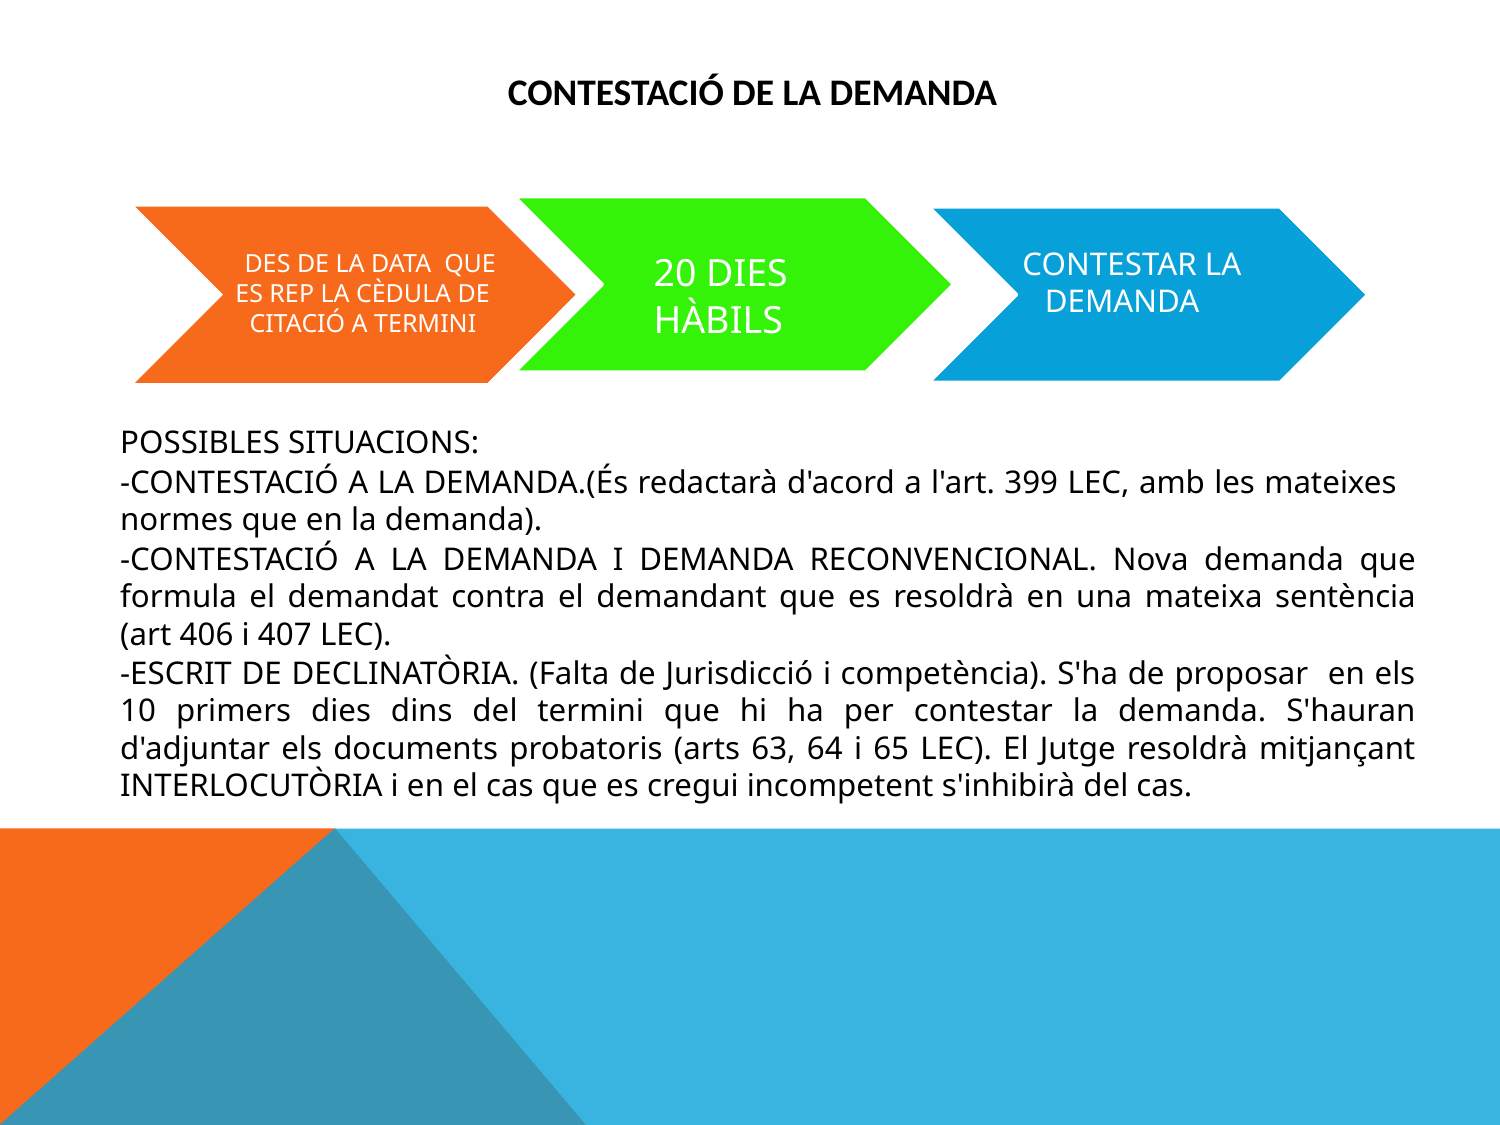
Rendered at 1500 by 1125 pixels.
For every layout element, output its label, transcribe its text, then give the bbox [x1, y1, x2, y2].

text_box POSSIBLES SITUACIONS: -CONTESTACIÓ A LA DEMANDA.(És redactarà d'acord a l'art. 399 LEC, amb les mateixes normes que en la demanda). -CONTESTACIÓ A LA DEMANDA I DEMANDA RECONVENCIONAL. Nova demanda que formula el demandat contra el demandant que es resoldrà en una mateixa sentència (art 406 i 407 LEC). -ESCRIT DE DECLINATÒRIA. (Falta de Jurisdicció i competència). S'ha de proposar en els 10 primers dies dins del termini que hi ha per contestar la demanda. S'hauran d'adjuntar els documents probatoris (arts 63, 64 i 65 LEC). El Jutge resoldrà mitjançant INTERLOCUTÒRIA i en el cas que es cregui incompetent s'inhibirà del cas. [118, 420, 1418, 804]
text_box 20 DIES HÀBILS [651, 247, 827, 342]
text_box [521, 199, 950, 370]
text_box [135, 206, 576, 383]
text_box DES DE LA DATA QUE ES REP LA CÈDULA DE CITACIÓ A TERMINI [222, 236, 502, 338]
text_box [935, 209, 1364, 380]
text_box CONTESTAR LA DEMANDA [1003, 236, 1300, 320]
title CONTESTACIÓ DE LA DEMANDA [373, 66, 1130, 257]
